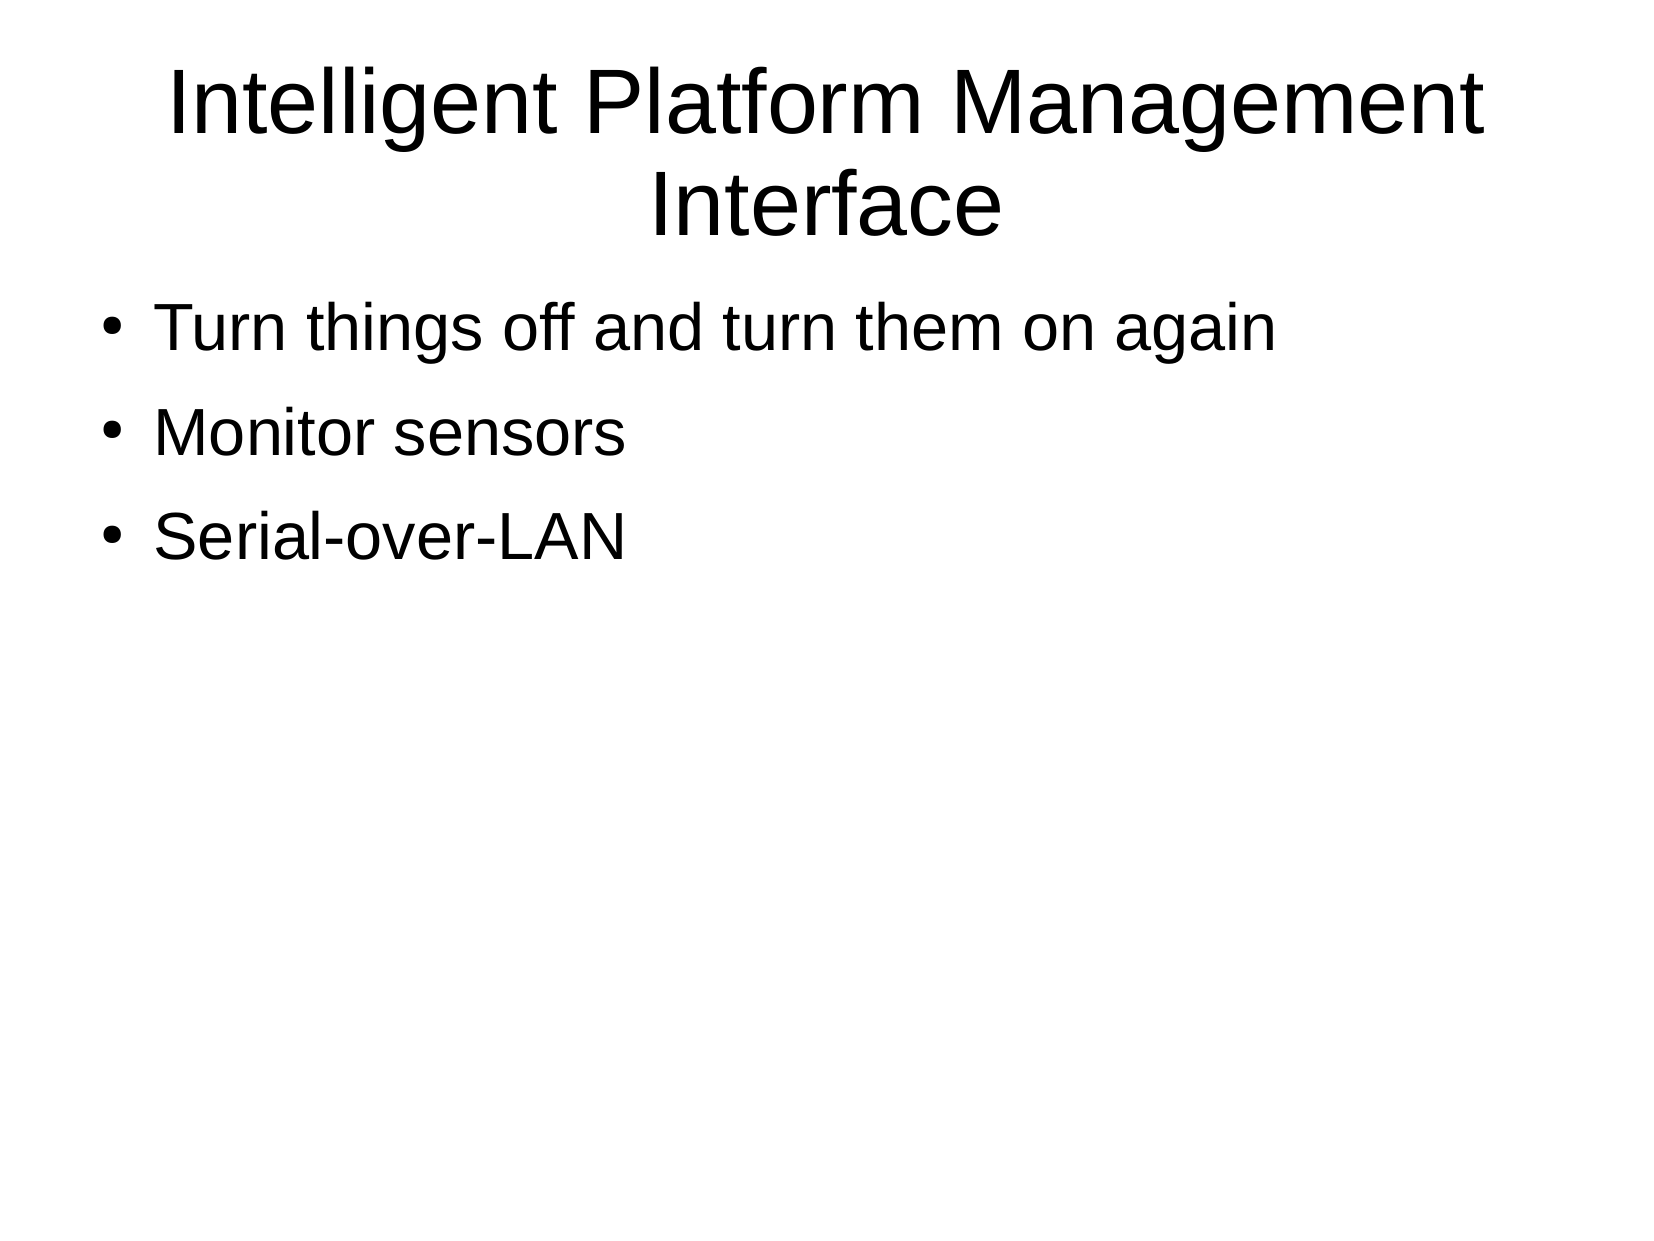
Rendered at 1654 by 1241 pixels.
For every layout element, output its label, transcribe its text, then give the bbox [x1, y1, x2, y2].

list Turn things off and turn them on again Monitor sensors Serial-over-LAN [82, 290, 1571, 1010]
title Intelligent Platform Management Interface [82, 49, 1571, 257]
